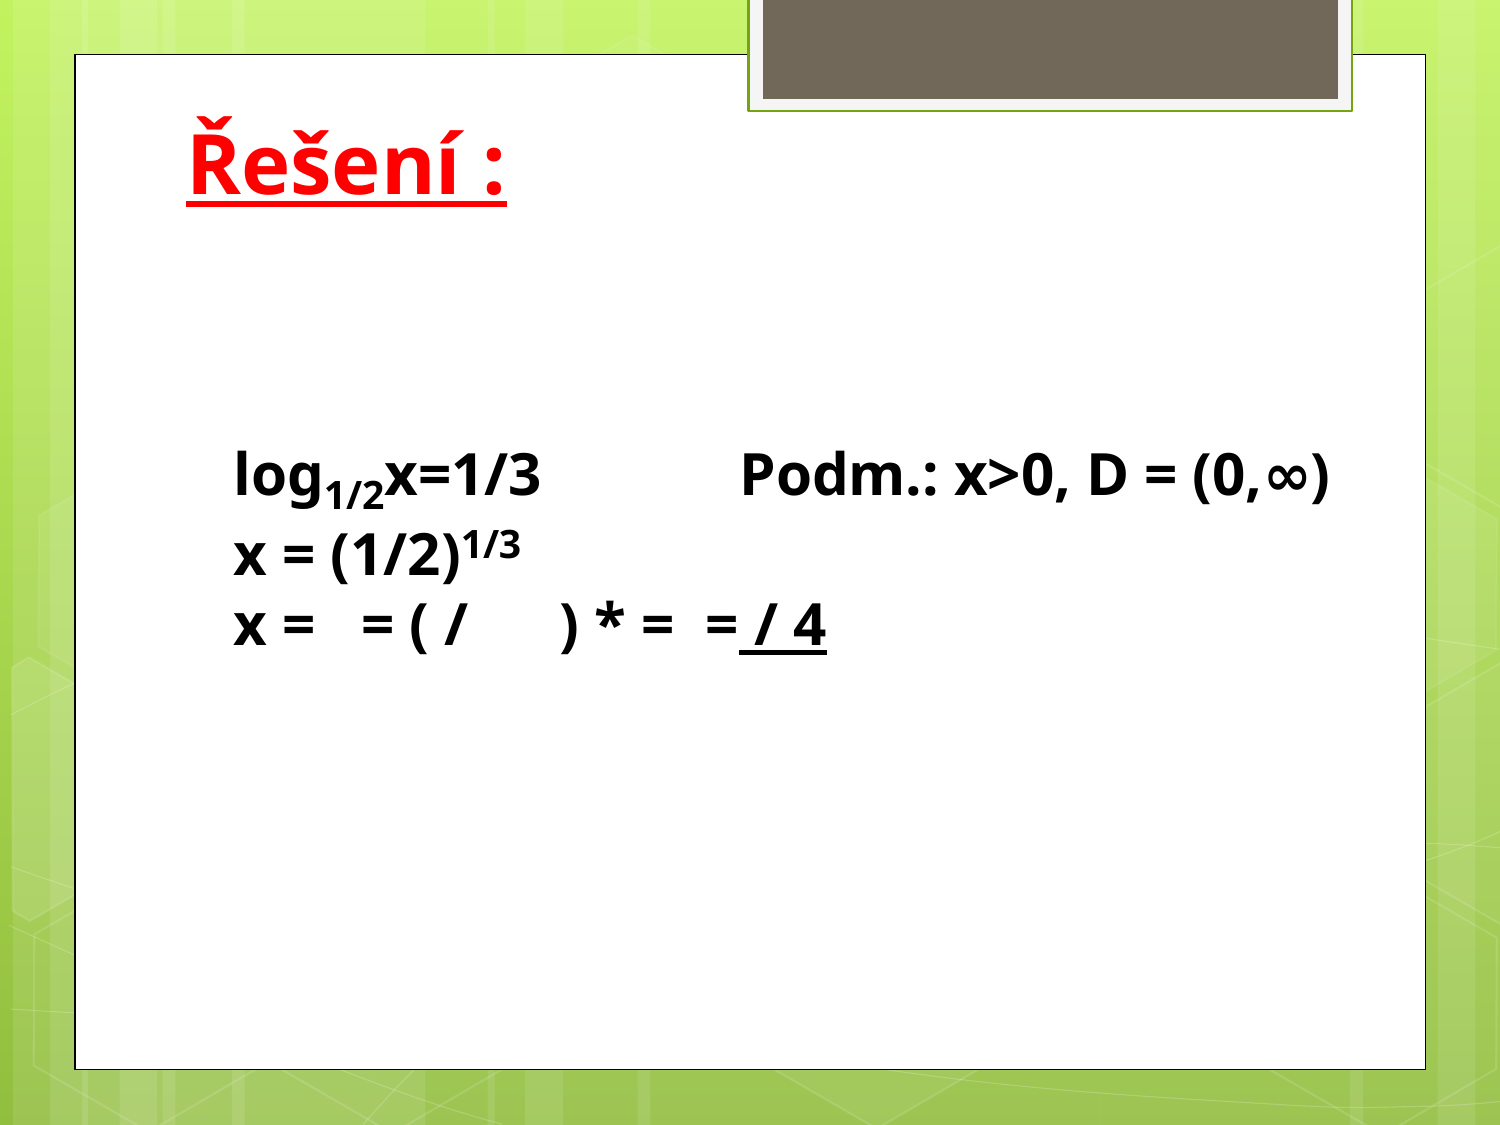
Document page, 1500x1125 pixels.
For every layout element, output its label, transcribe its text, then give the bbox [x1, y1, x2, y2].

title Řešení : [171, 30, 1415, 219]
text_box log1/2x=1/3 Podm.: x>0, D = (0,∞) x = (1/2)1/3 x = = ( / ) * = = / 4 [218, 429, 1376, 665]
